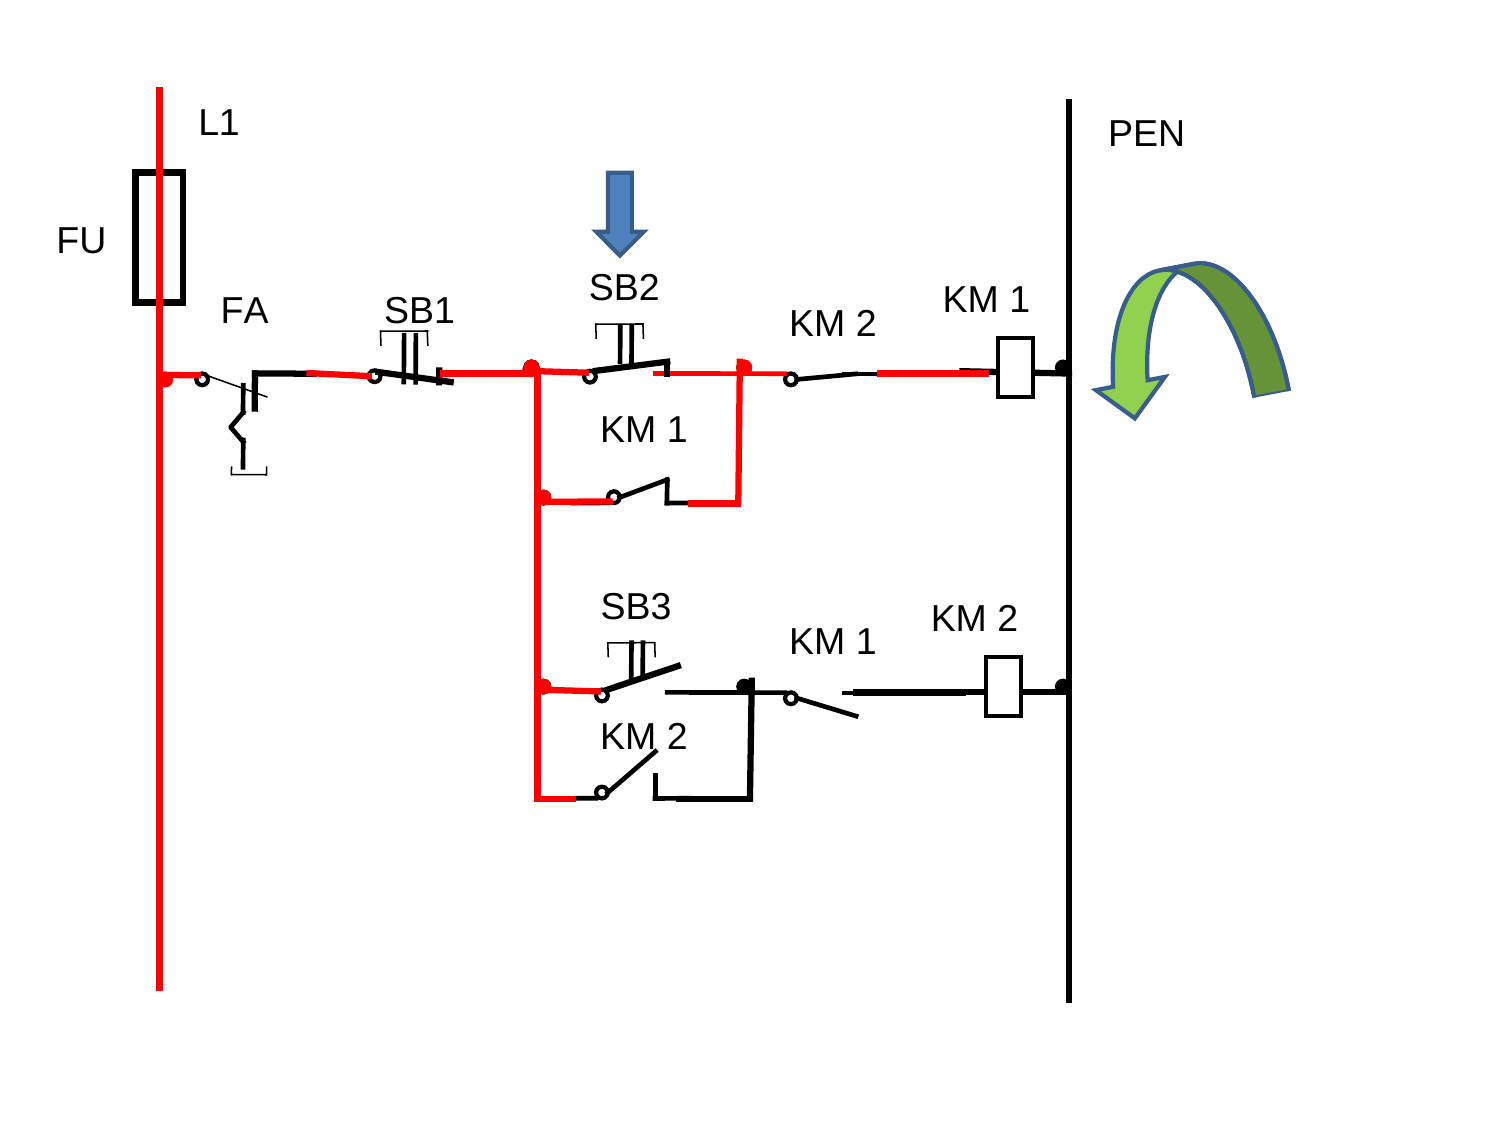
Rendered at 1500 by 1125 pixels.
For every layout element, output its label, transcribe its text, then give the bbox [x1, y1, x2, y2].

text_box [135, 172, 156, 303]
text_box [584, 370, 596, 383]
text_box [196, 373, 209, 386]
text_box SB1 [369, 278, 470, 340]
text_box [537, 680, 550, 693]
text_box [608, 491, 619, 504]
text_box [596, 786, 607, 799]
text_box [159, 373, 172, 386]
text_box [785, 692, 797, 705]
text_box [1095, 263, 1289, 419]
text_box [985, 657, 1022, 716]
text_box KM 1 [774, 609, 892, 671]
text_box KM 2 [585, 704, 703, 765]
text_box [738, 680, 748, 693]
text_box [1056, 680, 1066, 693]
text_box PEN [1093, 101, 1201, 163]
text_box [596, 689, 608, 702]
text_box FU [41, 207, 122, 269]
text_box [370, 370, 381, 383]
text_box [997, 338, 1034, 397]
text_box KM 2 [916, 586, 1034, 647]
text_box FA [205, 278, 284, 340]
text_box [743, 361, 751, 374]
text_box [525, 361, 538, 370]
text_box L1 [183, 90, 255, 151]
text_box KM 1 [927, 267, 1046, 328]
text_box [163, 172, 184, 303]
text_box SB2 [574, 255, 675, 316]
text_box [785, 373, 797, 386]
text_box [537, 491, 550, 498]
text_box KM 2 [774, 290, 892, 352]
text_box KM 1 [585, 397, 703, 458]
text_box [596, 172, 644, 256]
text_box [1056, 361, 1066, 374]
text_box SB3 [585, 574, 687, 635]
